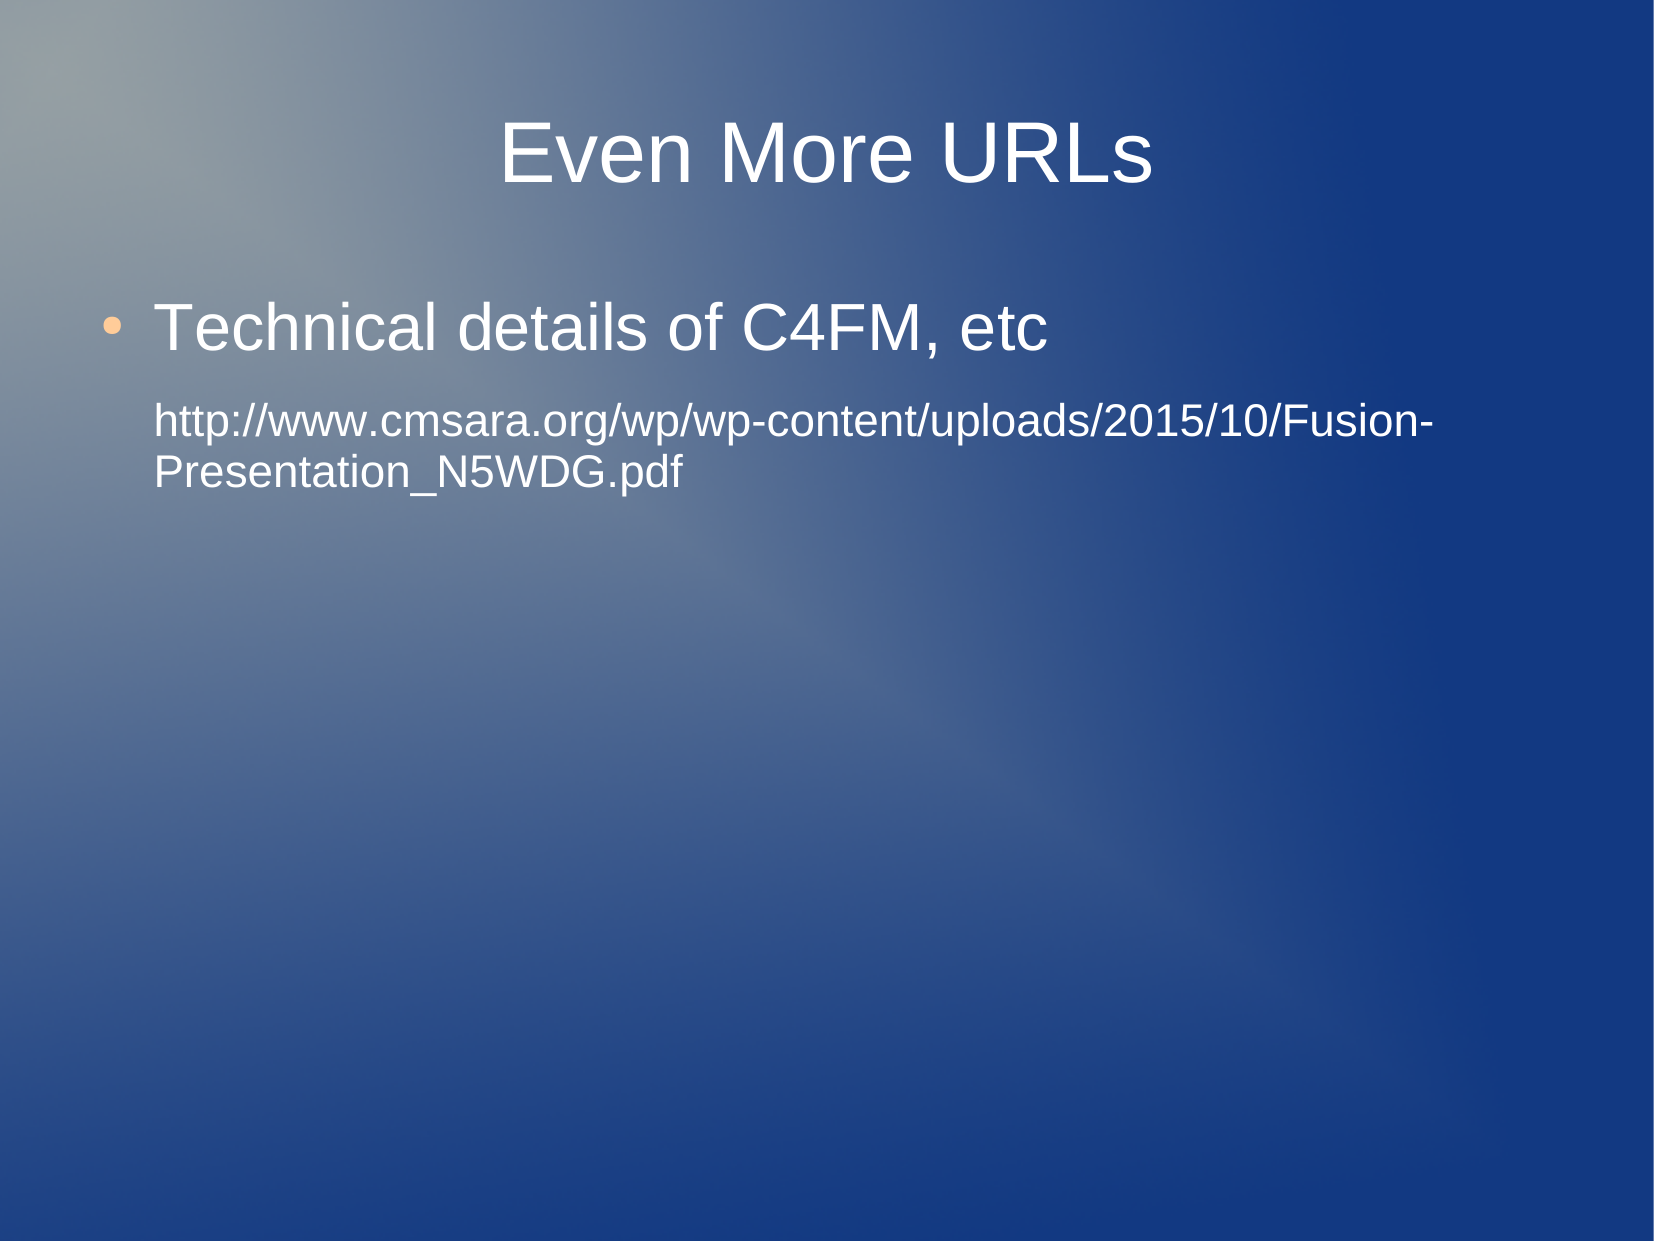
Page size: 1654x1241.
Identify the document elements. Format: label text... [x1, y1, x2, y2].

picture [0, 0, 1654, 1241]
title Even More URLs [82, 56, 1571, 250]
list Technical details of C4FM, etc http://www.cmsara.org/wp/wp-content/uploads/2015/10/Fusion-Presentation_N5WDG.pdf [82, 290, 1571, 995]
